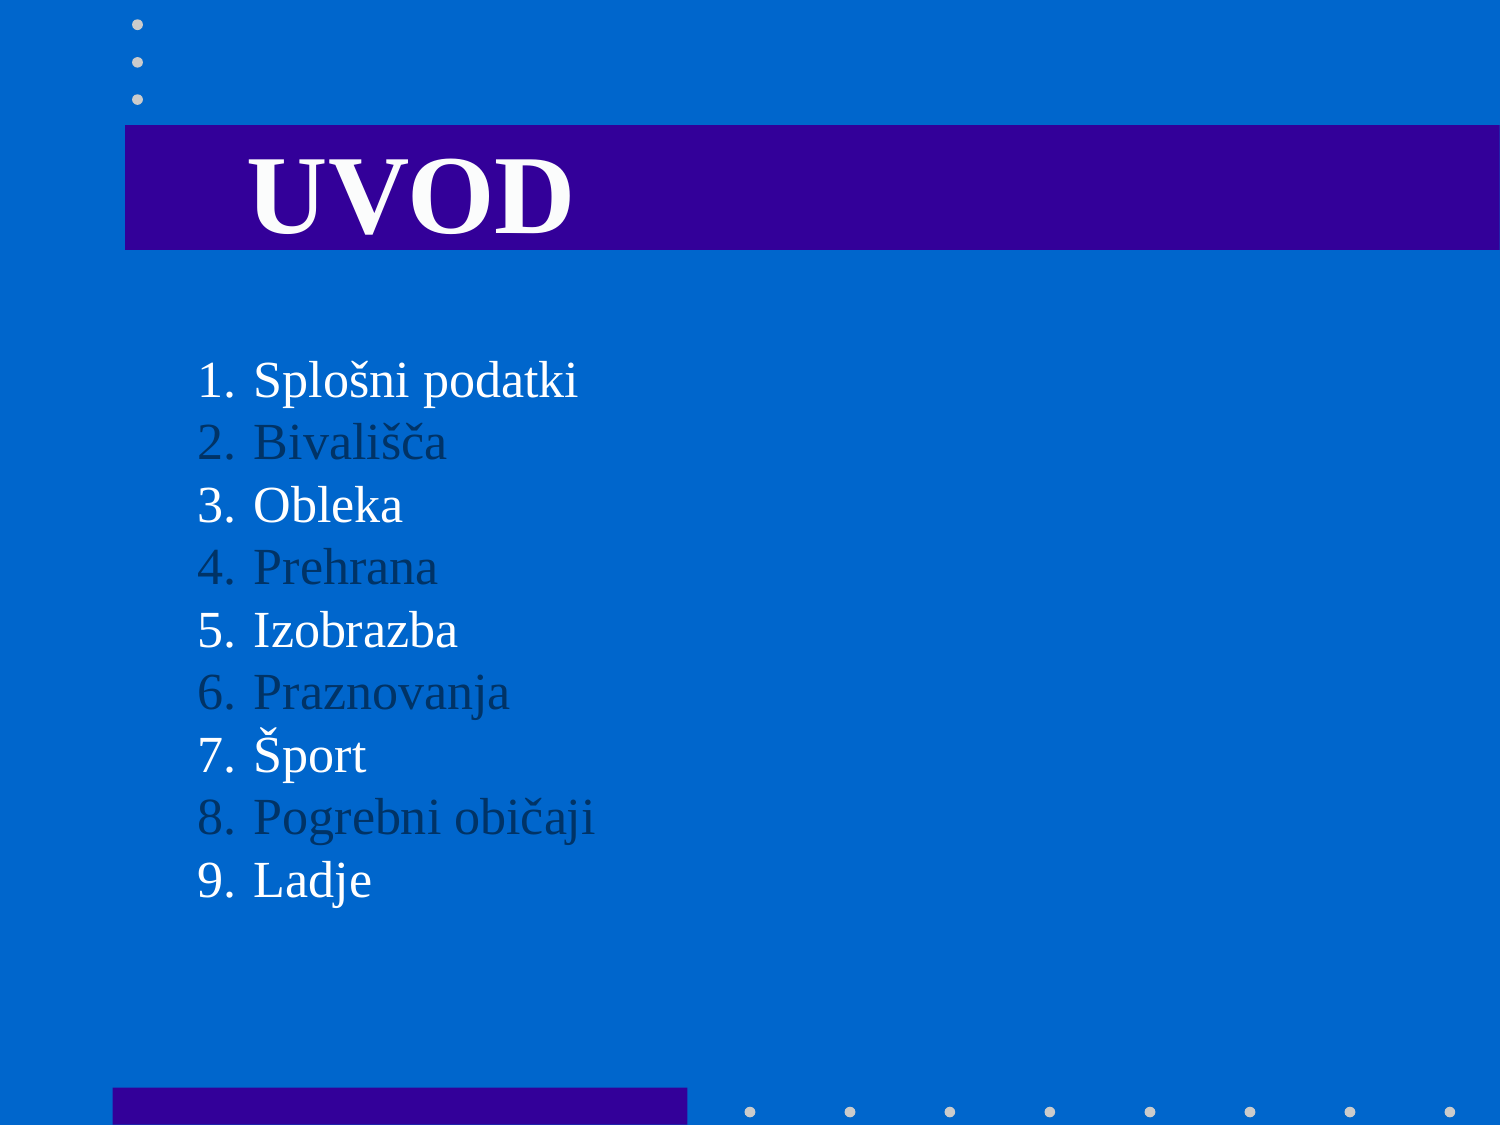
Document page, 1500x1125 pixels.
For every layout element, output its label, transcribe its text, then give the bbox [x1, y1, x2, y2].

text_box UVOD [232, 113, 591, 264]
text_box Splošni podatki Bivališča Obleka Prehrana Izobrazba Praznovanja Šport Pogrebni običaji Ladje [183, 337, 963, 916]
